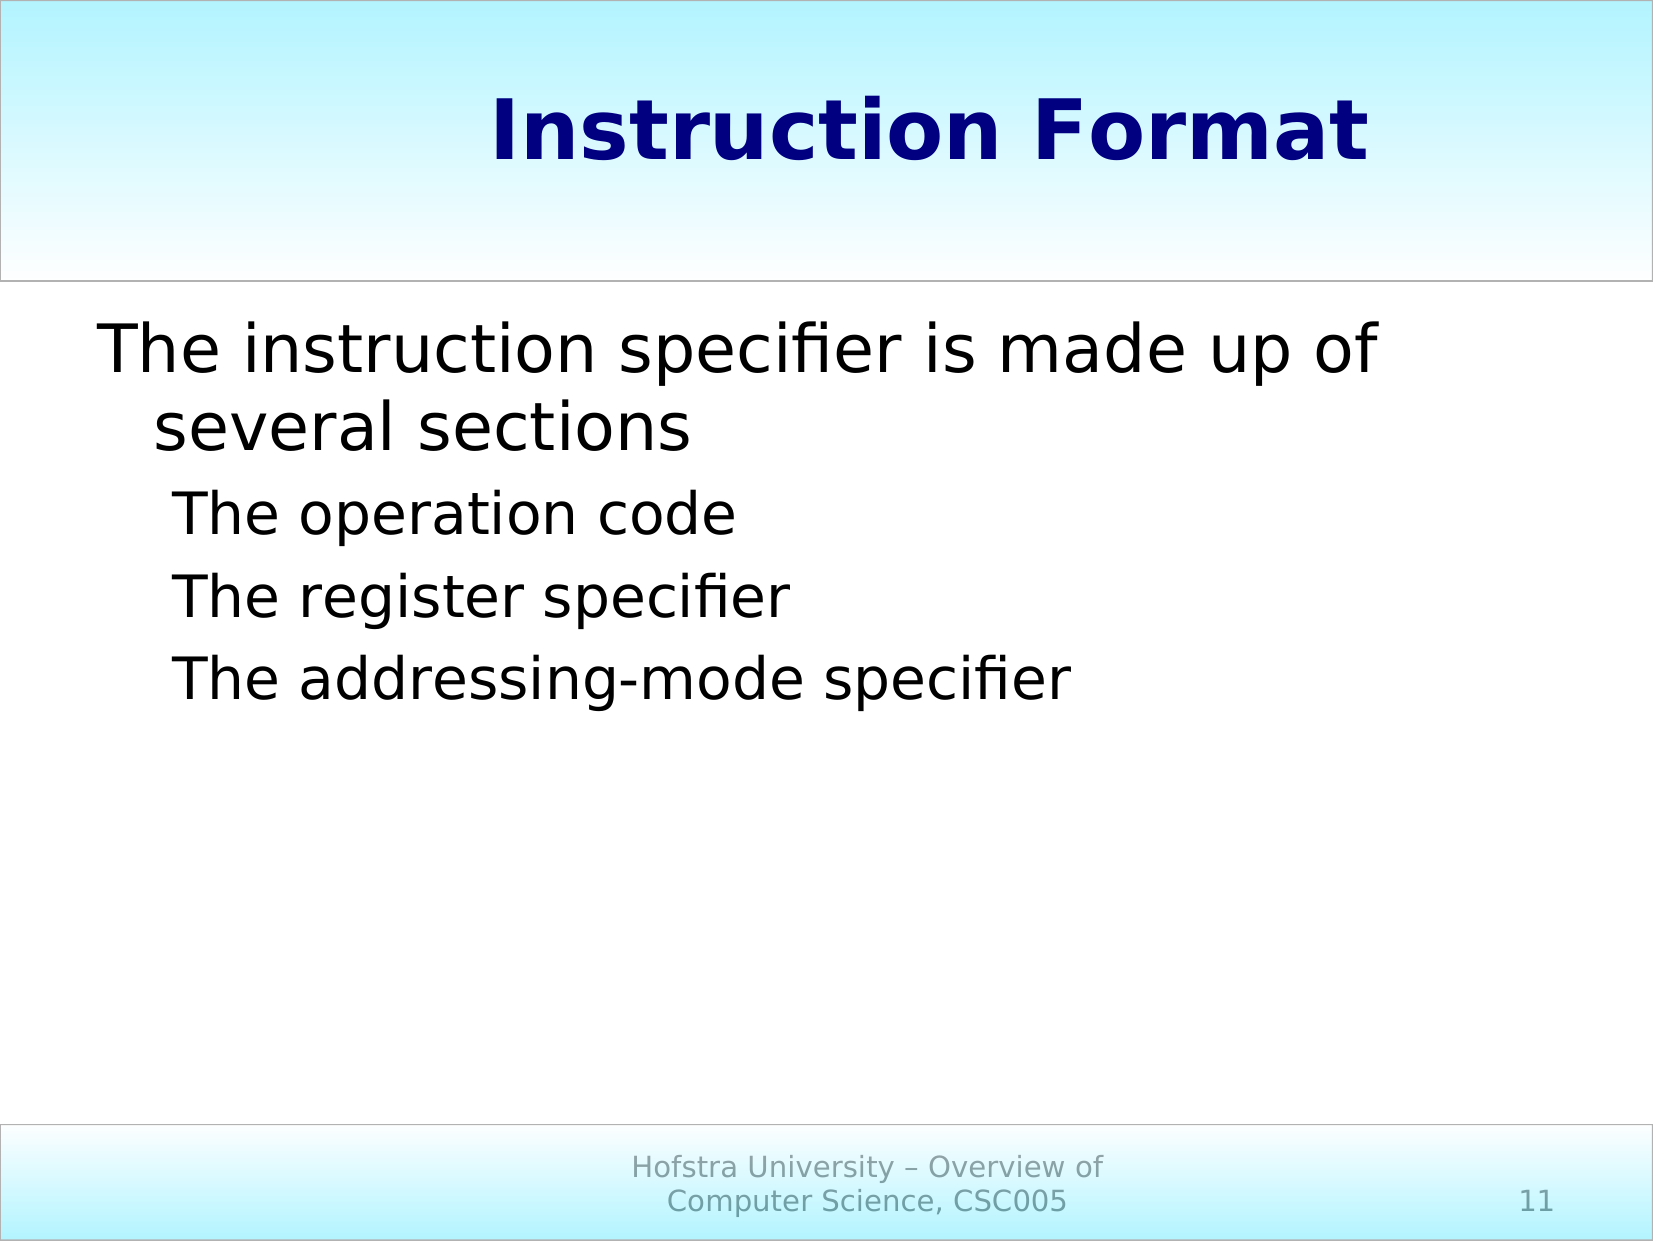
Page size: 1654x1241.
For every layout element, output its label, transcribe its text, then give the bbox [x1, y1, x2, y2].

list The instruction specifier is made up of several sections The operation code The register specifier The addressing-mode specifier [82, 303, 1571, 1131]
title Instruction Format [247, 27, 1612, 235]
